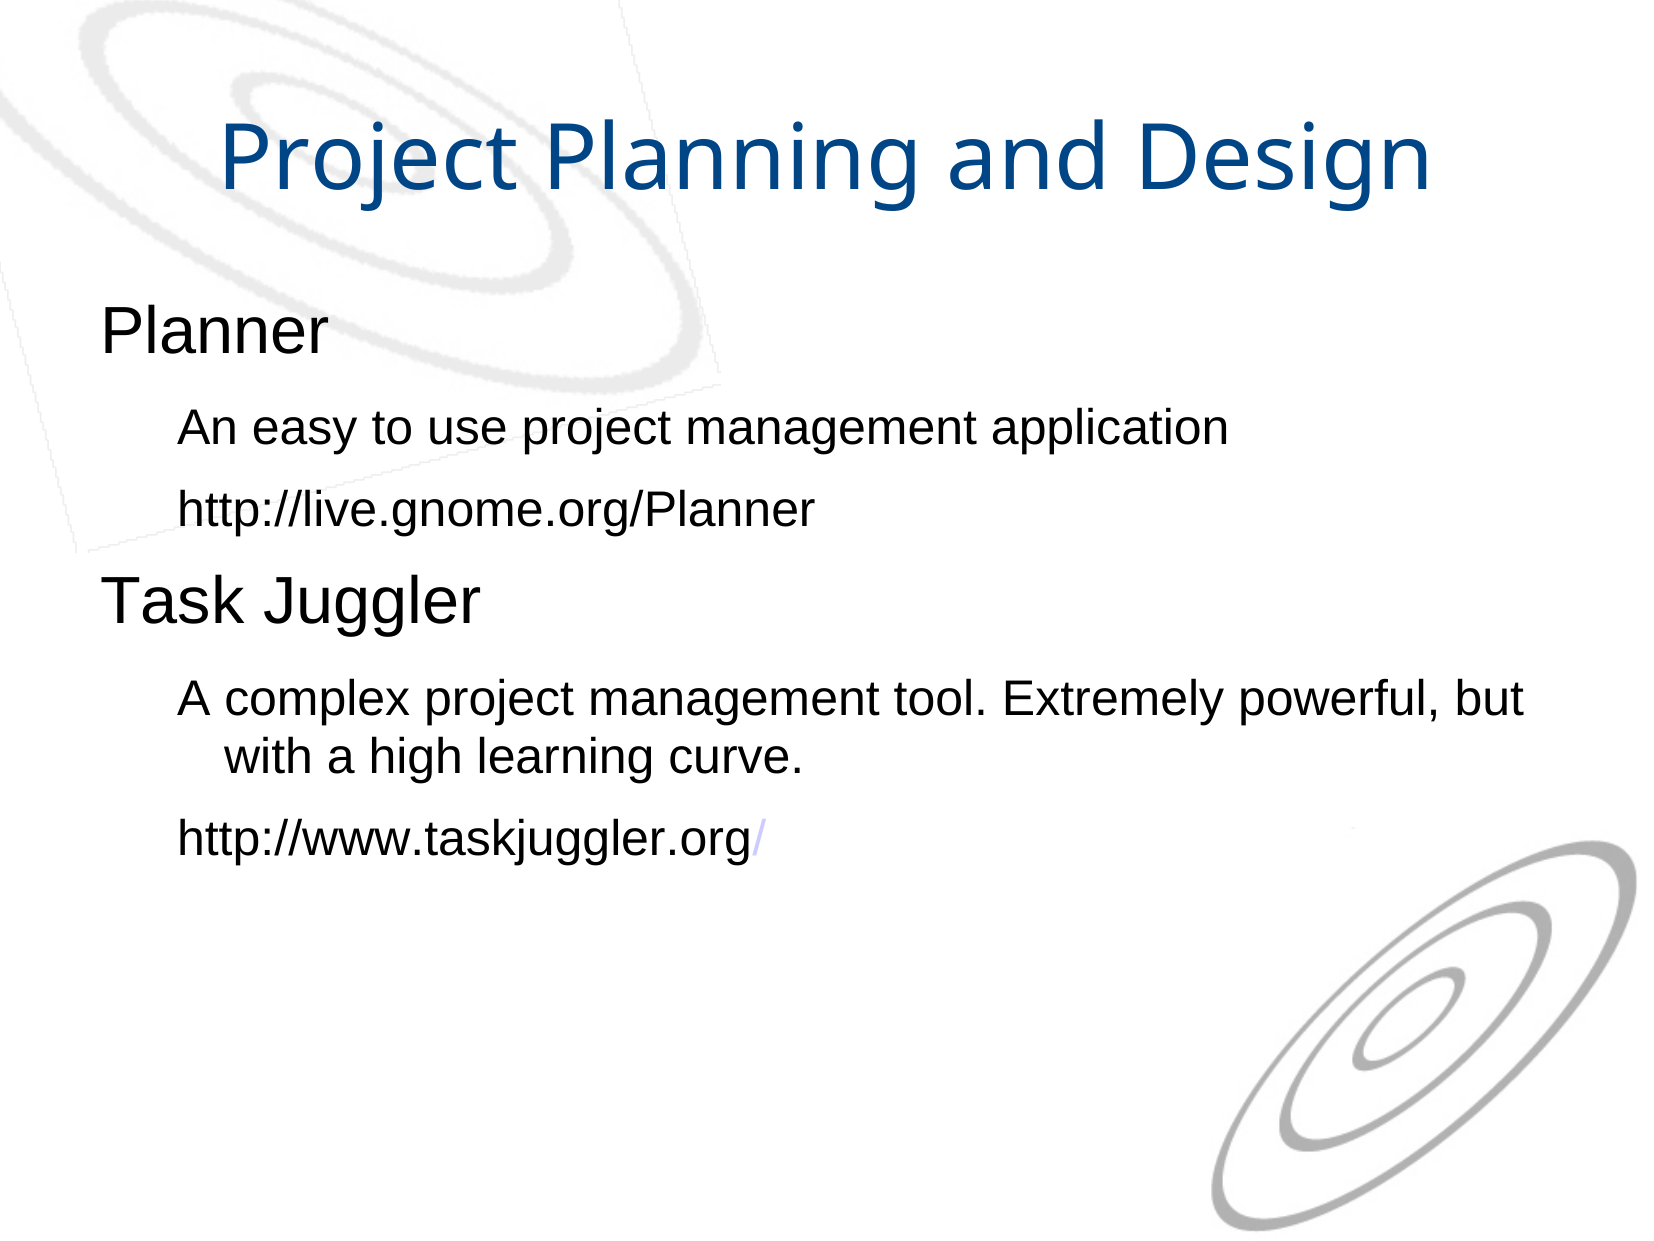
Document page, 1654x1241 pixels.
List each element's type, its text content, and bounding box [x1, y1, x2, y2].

list Planner An easy to use project management application http://live.gnome.org/Planner Task Juggler A complex project management tool. Extremely powerful, but with a high learning curve. http://www.taskjuggler.org/ [82, 290, 1571, 1094]
picture [1210, 826, 1638, 1241]
title Project Planning and Design [82, 56, 1571, 249]
